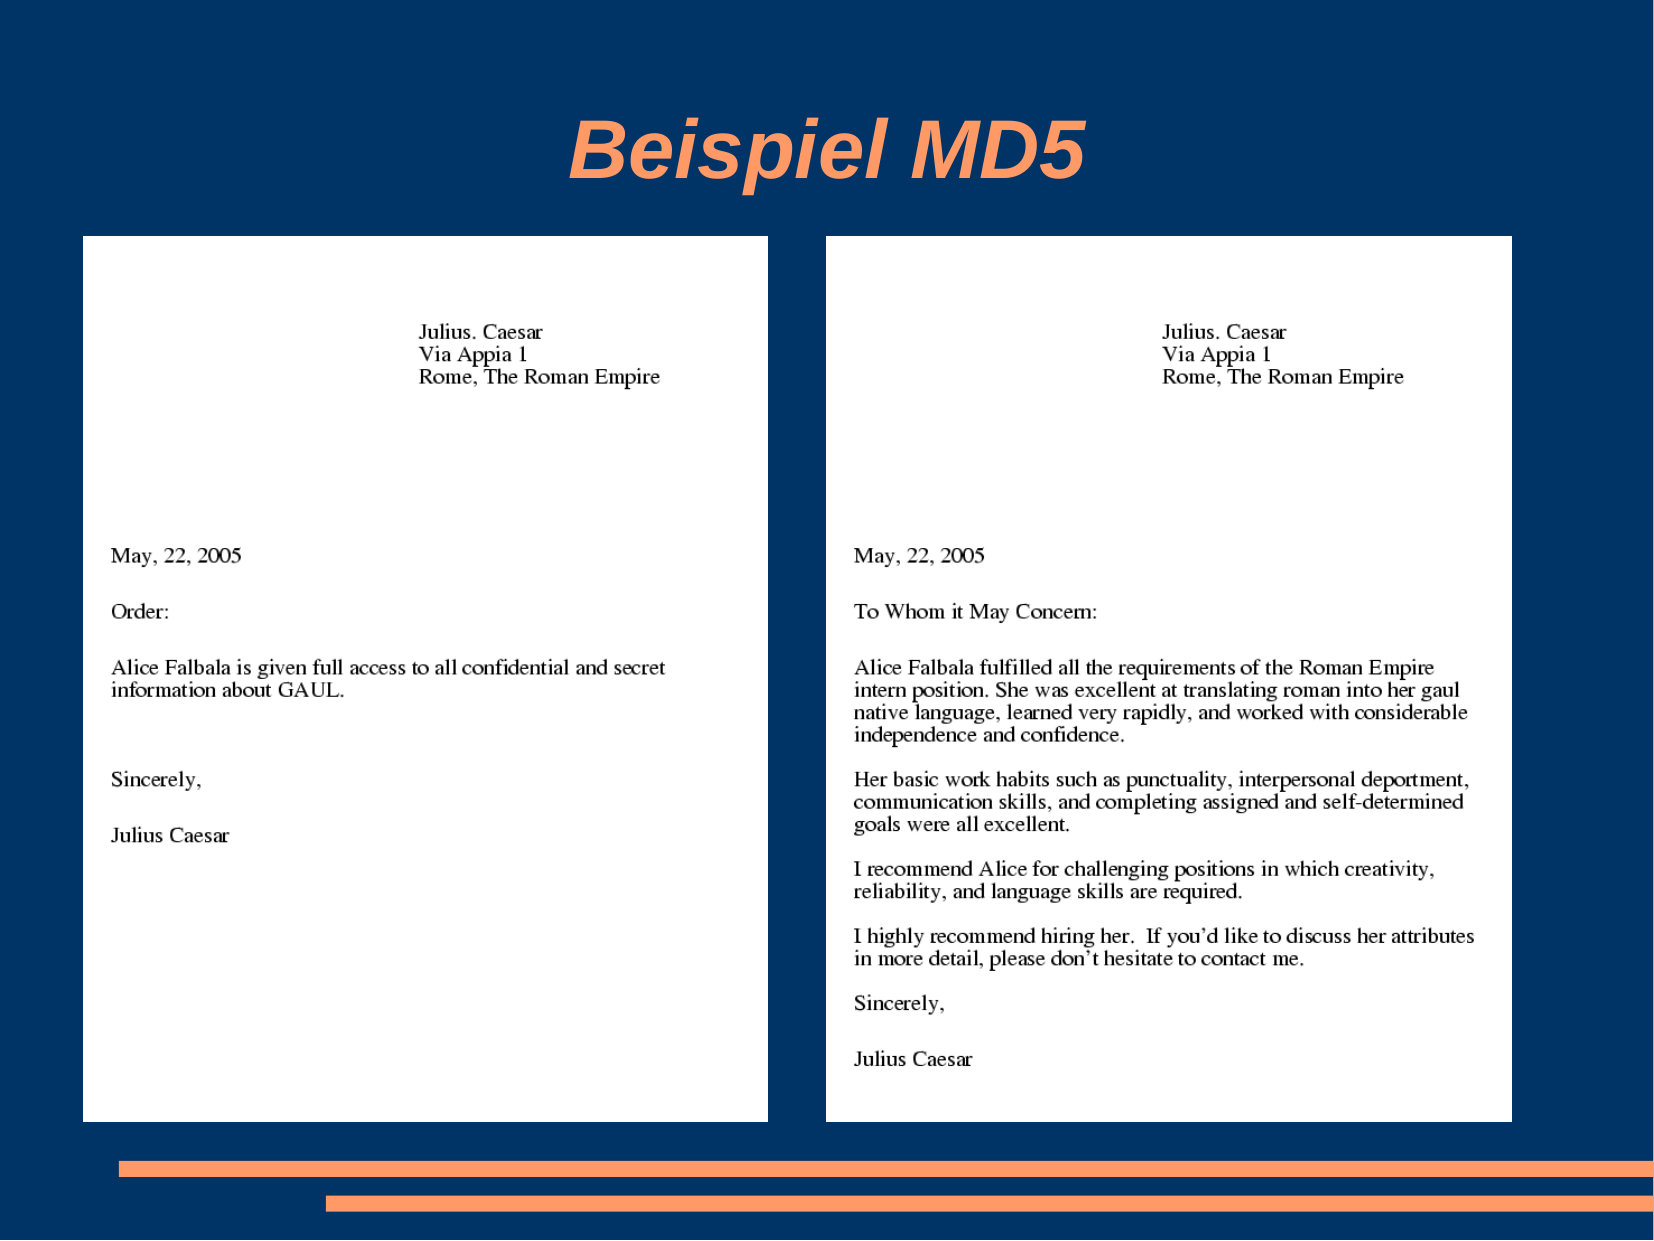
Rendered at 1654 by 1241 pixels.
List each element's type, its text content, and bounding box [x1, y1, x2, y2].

picture [83, 236, 768, 1123]
title Beispiel MD5 [121, 46, 1534, 254]
picture [826, 236, 1512, 1123]
